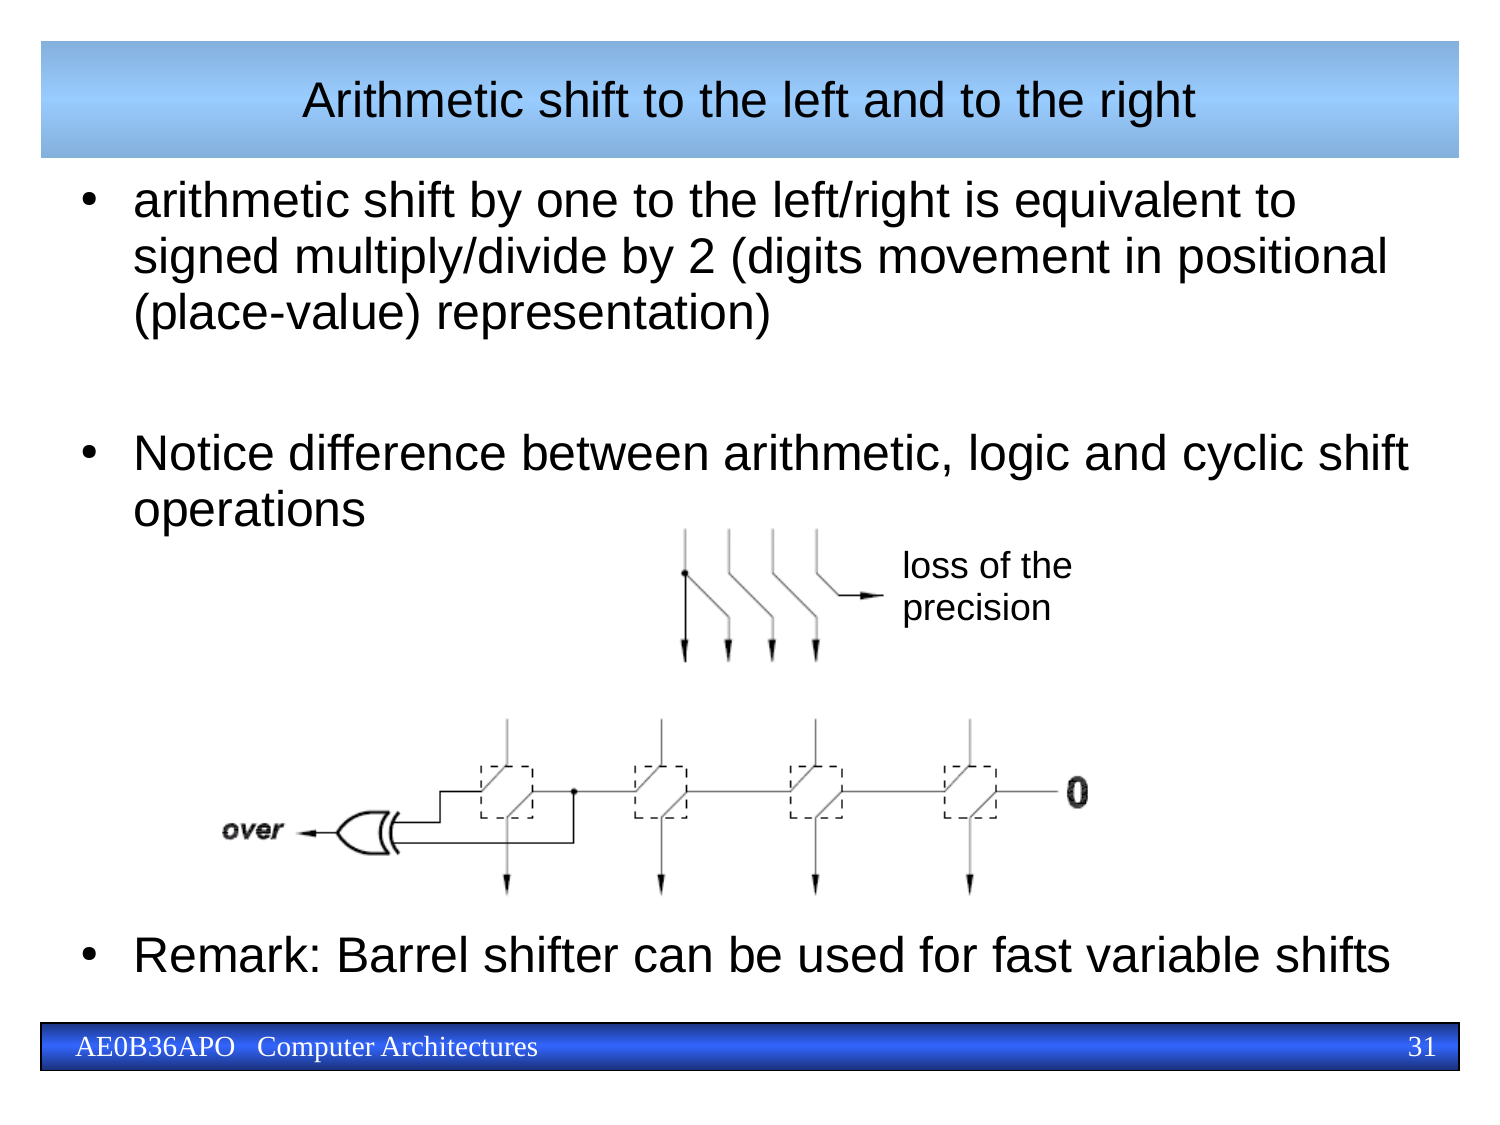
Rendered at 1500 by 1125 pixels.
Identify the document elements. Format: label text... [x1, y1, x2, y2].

list arithmetic shift by one to the left/right is equivalent to signed multiply/divide by 2 (digits movement in positional (place-value) representation) Notice difference between arithmetic, logic and cyclic shift operations [62, 172, 1413, 550]
list Remark: Barrel shifter can be used for fast variable shifts [62, 927, 1426, 1030]
text_box loss of the precision [887, 537, 1113, 676]
picture [199, 710, 1107, 901]
picture [624, 510, 1075, 676]
title Arithmetic shift to the left and to the right [41, 41, 1459, 158]
